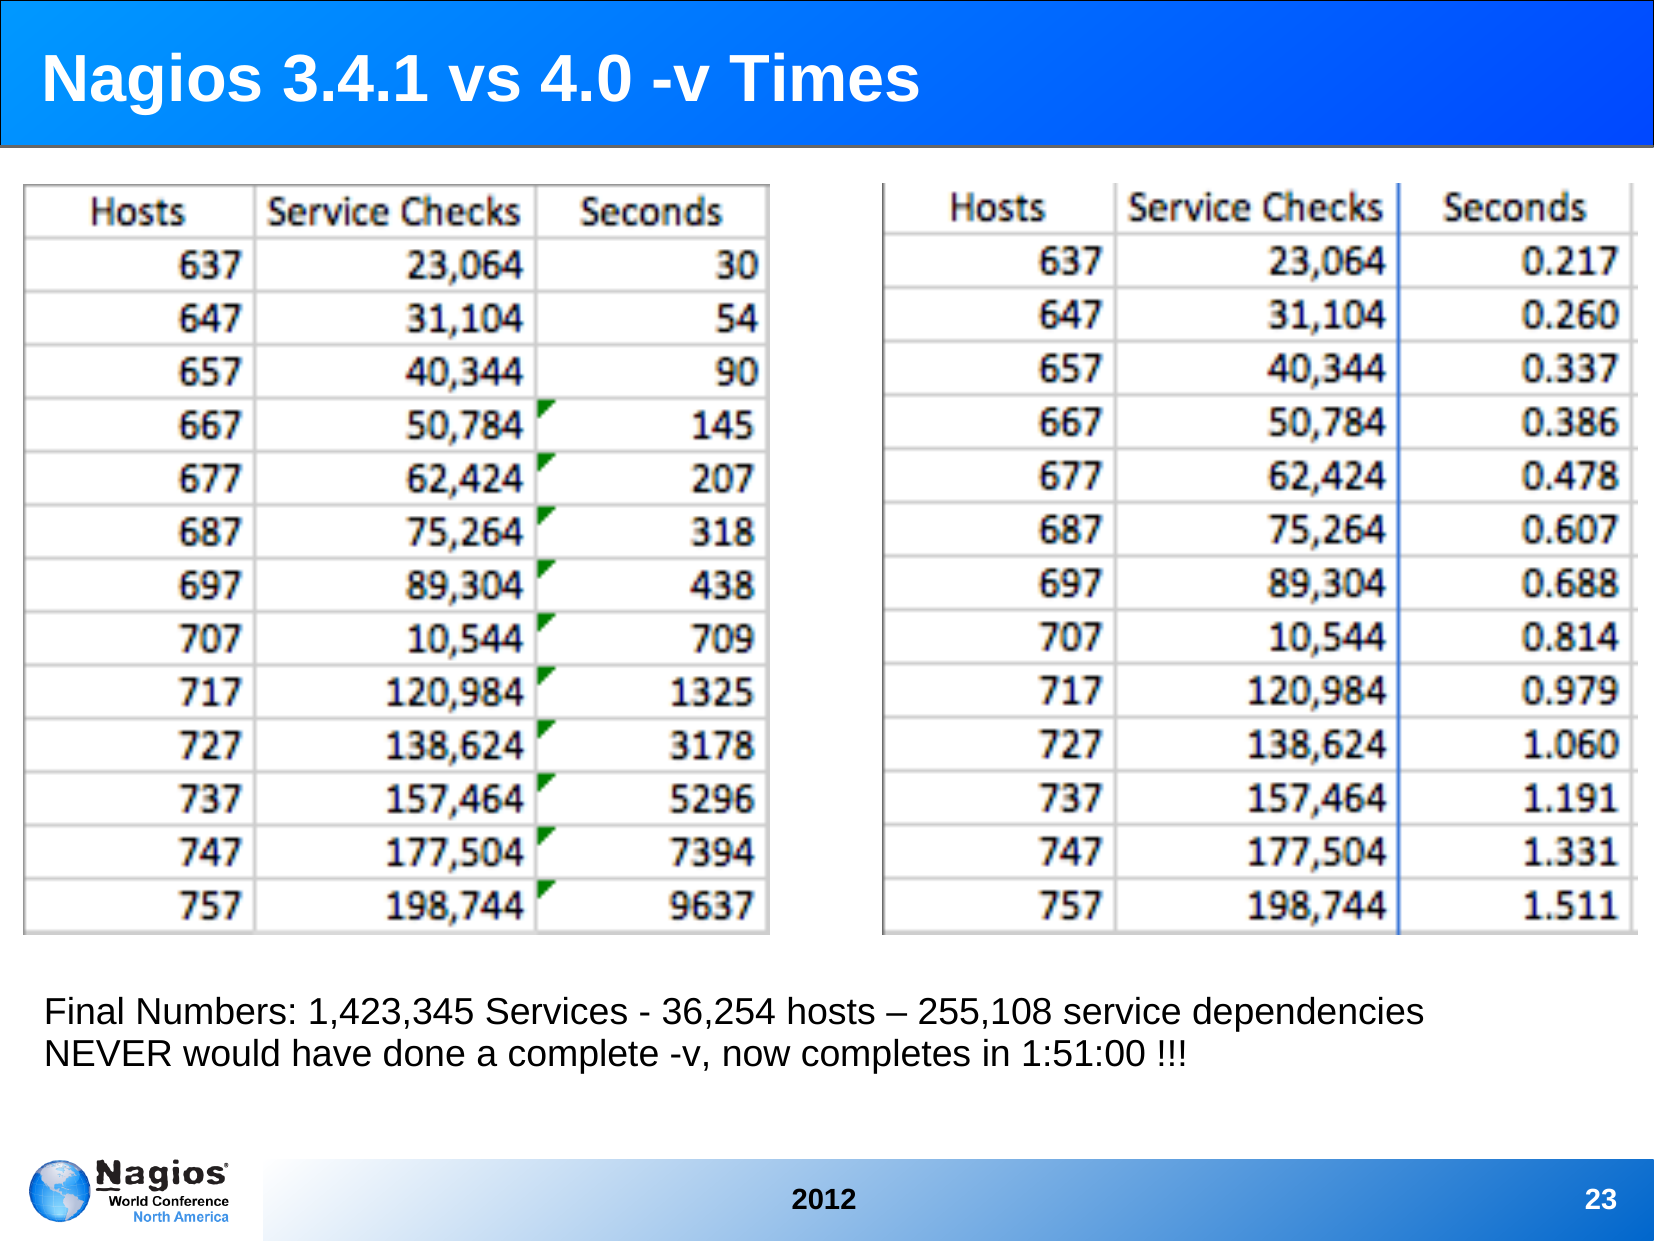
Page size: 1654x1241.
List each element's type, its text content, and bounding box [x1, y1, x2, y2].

picture [23, 184, 770, 935]
picture [29, 1159, 229, 1235]
text_box Final Numbers: 1,423,345 Services - 36,254 hosts – 255,108 service dependencies NEVER would have done a complete -v, now completes in 1:51:00 !!! [29, 982, 1638, 1121]
picture [882, 183, 1638, 935]
title Nagios 3.4.1 vs 4.0 -v Times [41, 29, 1248, 127]
